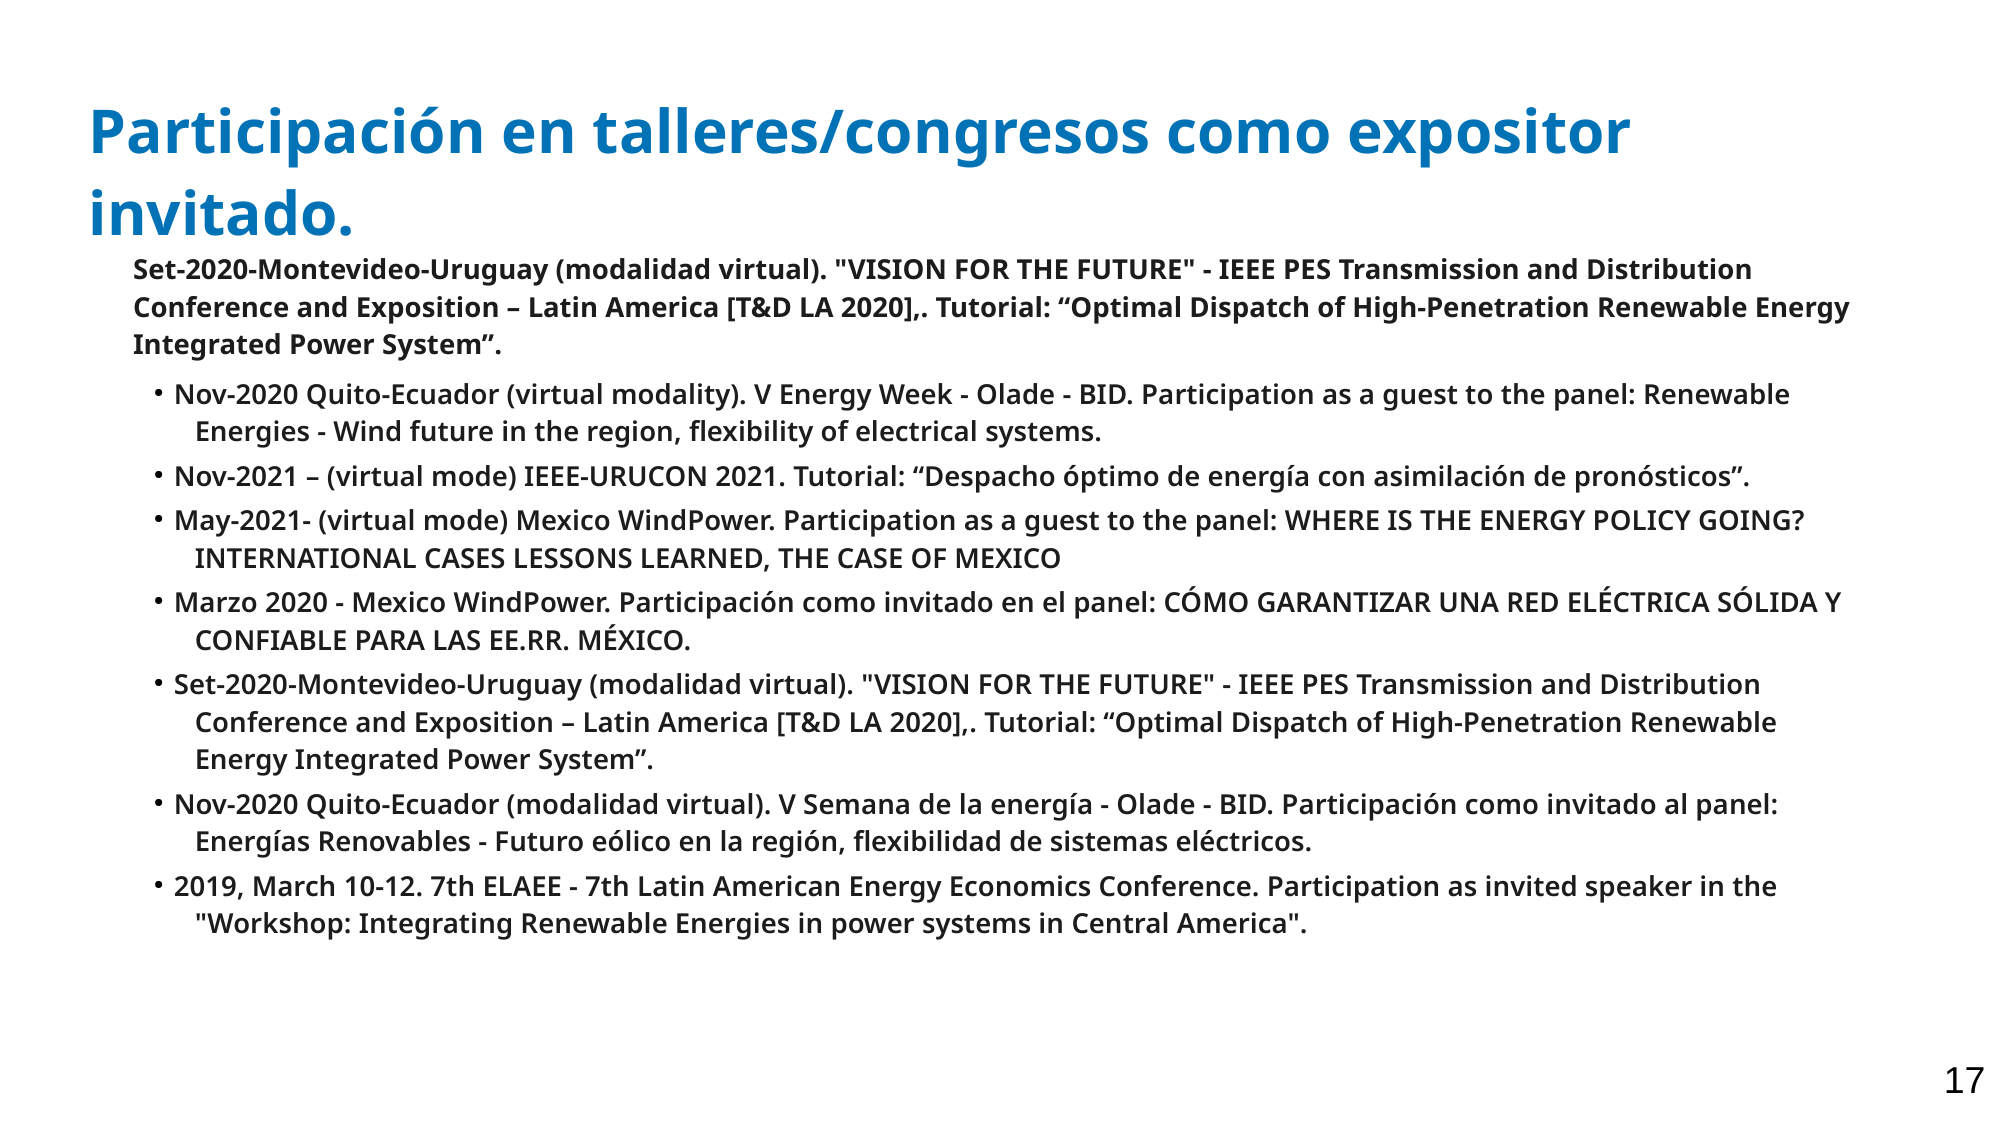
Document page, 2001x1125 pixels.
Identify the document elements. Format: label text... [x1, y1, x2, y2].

title Participación en talleres/congresos como expositor invitado. [88, 88, 1796, 223]
list Set-2020-Montevideo-Uruguay (modalidad virtual). "VISION FOR THE FUTURE" - IEEE PES Transmission and Distribution Conference and Exposition – Latin America [T&D LA 2020],. Tutorial: “Optimal Dispatch of High-Penetration Renewable Energy Integrated Power System”. Nov-2020 Quito-Ecuador (virtual modality). V Energy Week - Olade - BID. Participation as a guest to the panel: Renewable Energies - Wind future in the region, flexibility of electrical systems. Nov-2021 – (virtual mode) IEEE-URUCON 2021. Tutorial: “Despacho óptimo de energía con asimilación de pronósticos”. May-2021- (virtual mode) Mexico WindPower. Participation as a guest to the panel: WHERE IS THE ENERGY POLICY GOING? INTERNATIONAL CASES LESSONS LEARNED, THE CASE OF MEXICO Marzo 2020 - Mexico WindPower. Participación como invitado en el panel: CÓMO GARANTIZAR UNA RED ELÉCTRICA SÓLIDA Y CONFIABLE PARA LAS EE.RR. MÉXICO. Set-2020-Montevideo-Uruguay (modalidad virtual). "VISION FOR THE FUTURE" - IEEE PES Transmission and Distribution Conference and Exposition – Latin America [T&D LA 2020],. Tutorial: “Optimal Dispatch of High-Penetration Renewable Energy Integrated Power System”. Nov-2020 Quito-Ecuador (modalidad virtual). V Semana de la energía - Olade - BID. Participación como invitado al panel: Energías Renovables - Futuro eólico en la región, flexibilidad de sistemas eléctricos. 2019, March 10-12. 7th ELAEE - 7th Latin American Energy Economics Conference. Participation as invited speaker in the "Workshop: Integrating Renewable Energies in power systems in Central America". [133, 250, 1879, 946]
